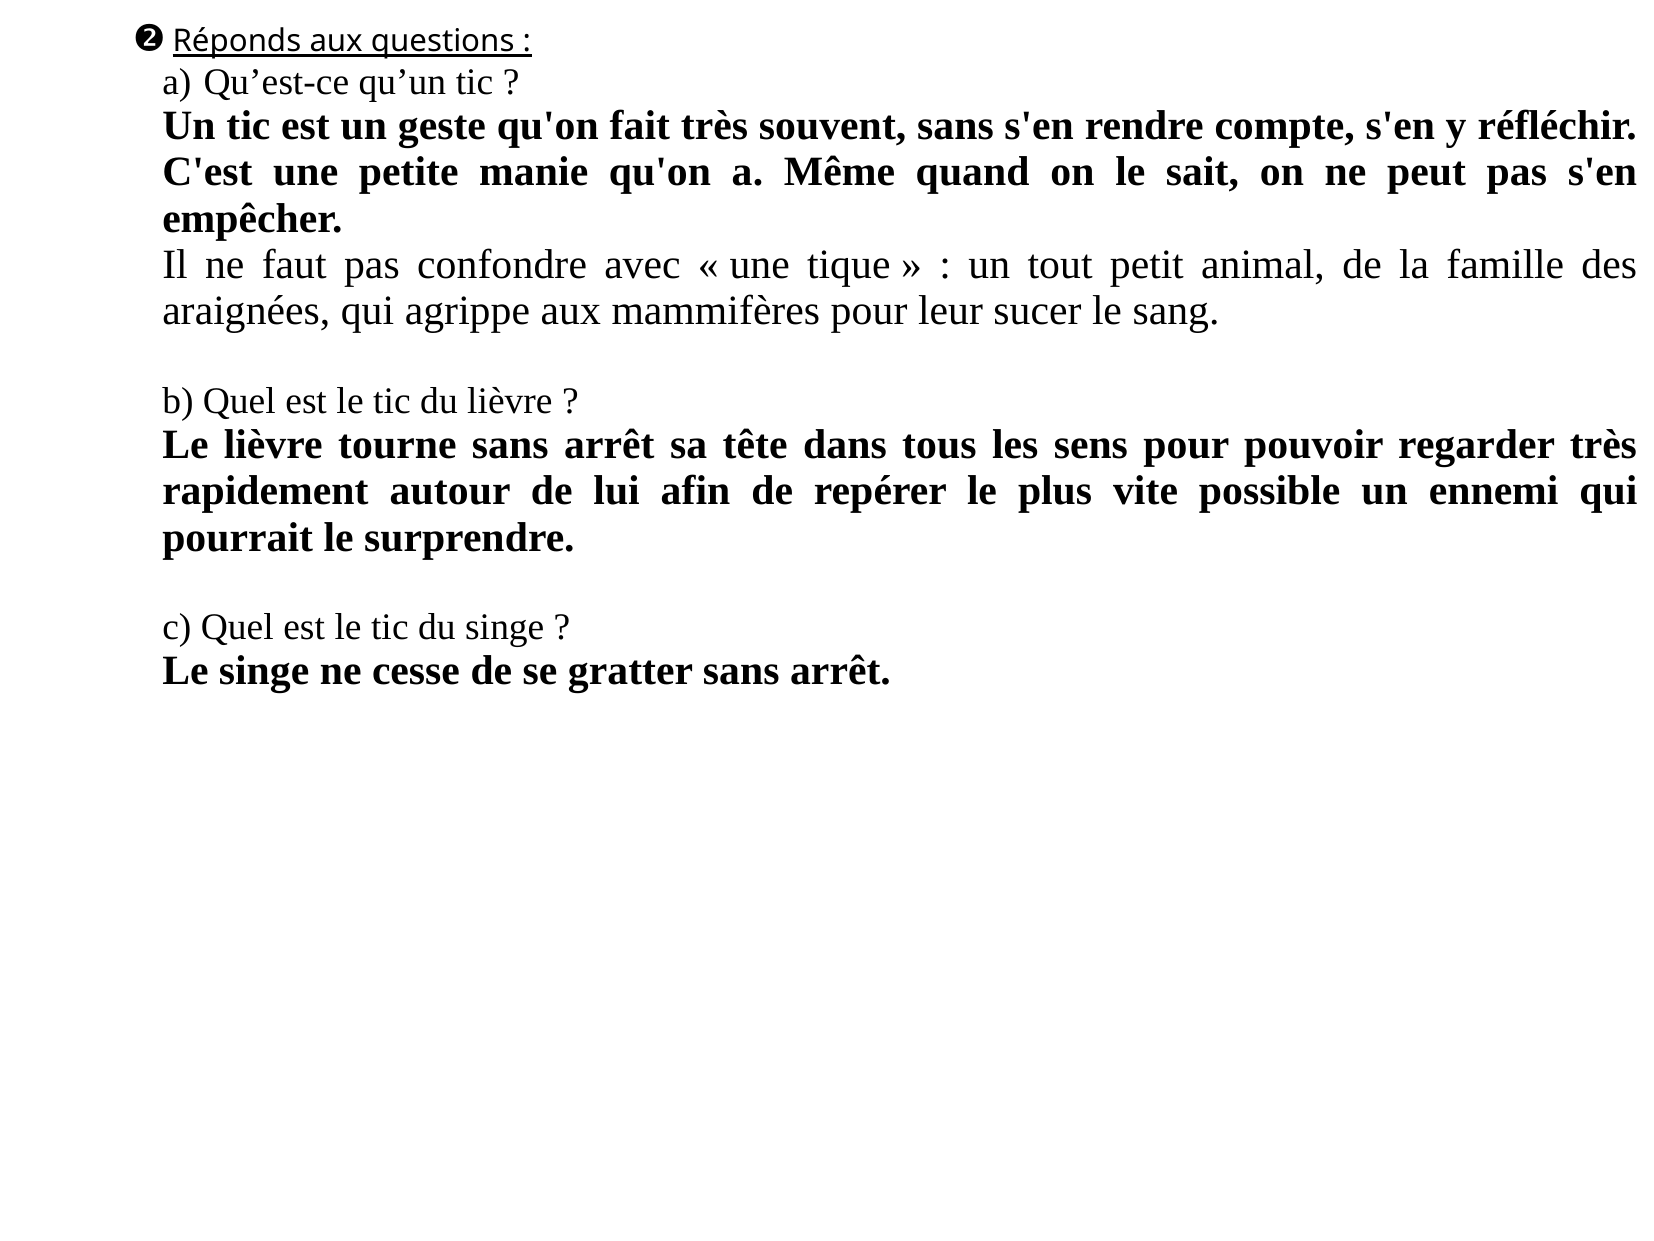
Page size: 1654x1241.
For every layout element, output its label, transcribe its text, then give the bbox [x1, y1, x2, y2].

text_box v Réponds aux questions : a) Qu’est-ce qu’un tic ? Un tic est un geste qu'on fait très souvent, sans s'en rendre compte, s'en y réfléchir. C'est une petite manie qu'on a. Même quand on le sait, on ne peut pas s'en empêcher. Il ne faut pas confondre avec « une tique » : un tout petit animal, de la famille des araignées, qui agrippe aux mammifères pour leur sucer le sang. b) Quel est le tic du lièvre ? Le lièvre tourne sans arrêt sa tête dans tous les sens pour pouvoir regarder très rapidement autour de lui afin de repérer le plus vite possible un ennemi qui pourrait le surprendre. c) Quel est le tic du singe ? Le singe ne cesse de se gratter sans arrêt. [117, 0, 1654, 780]
